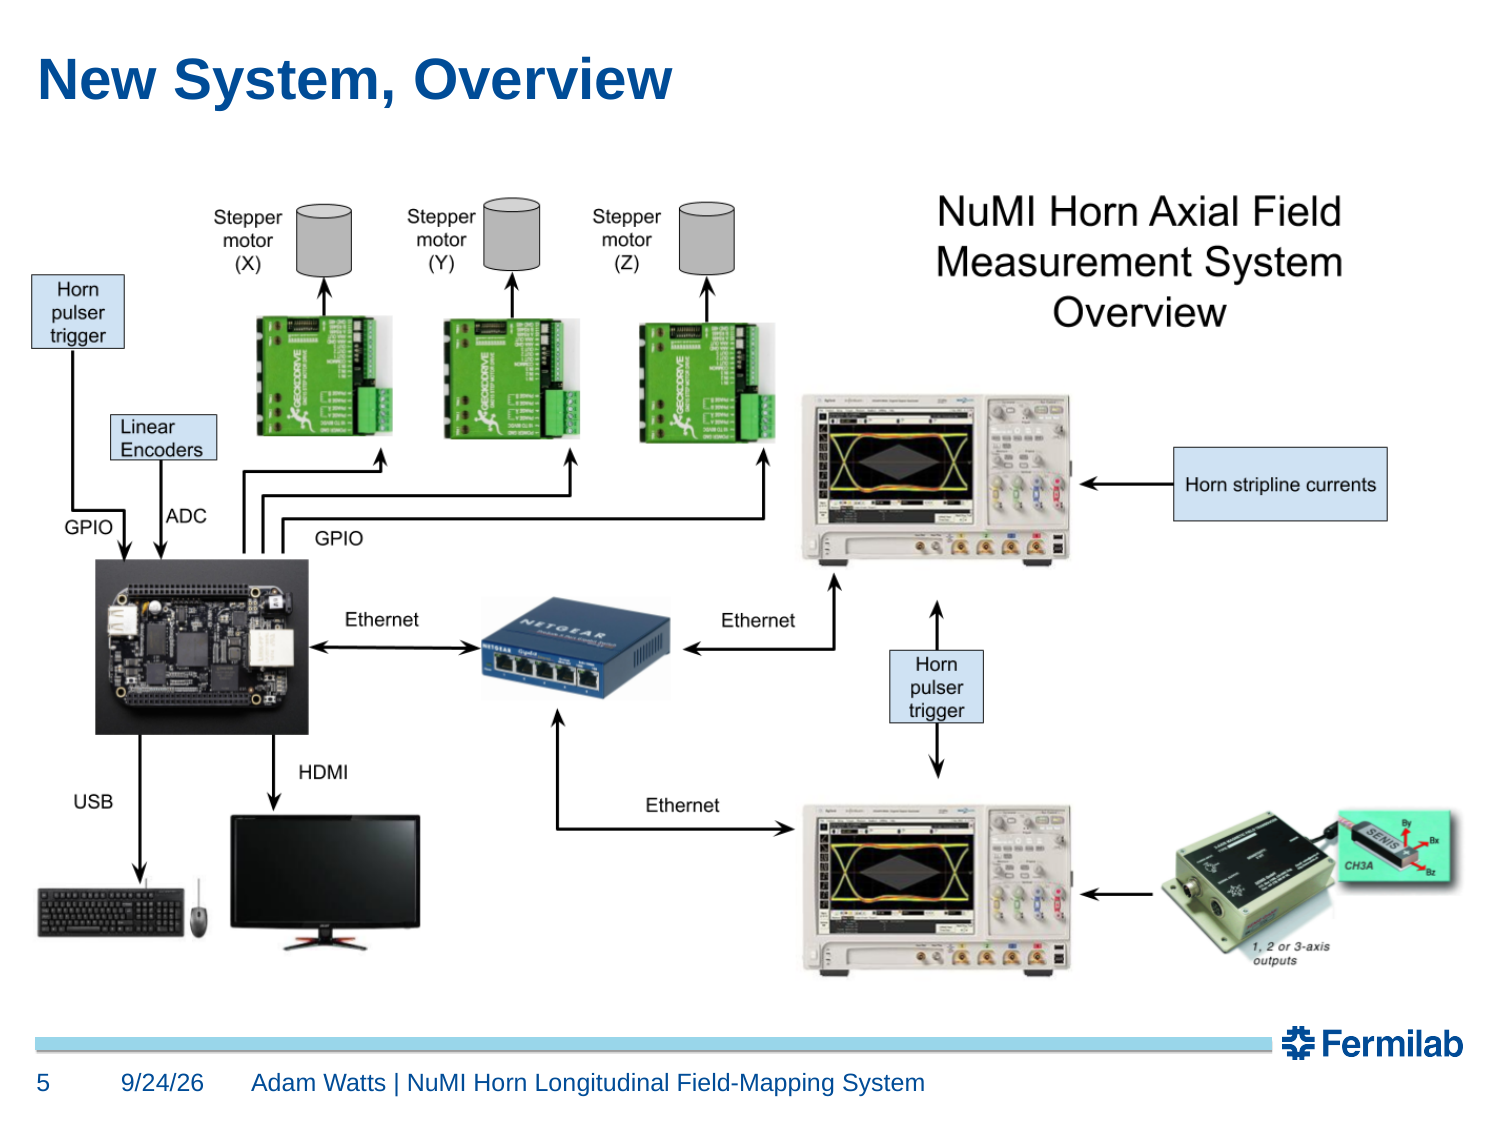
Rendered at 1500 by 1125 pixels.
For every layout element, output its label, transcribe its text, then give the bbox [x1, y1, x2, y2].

slide_number 9/19/19 [120, 1066, 232, 1107]
footer Adam Watts | NuMI Horn Longitudinal Field-Mapping System [251, 1066, 1279, 1107]
picture [27, 147, 1474, 999]
slide_number <number> [36, 1066, 105, 1106]
picture [1282, 1026, 1463, 1060]
title New System, Overview [37, 41, 1463, 112]
